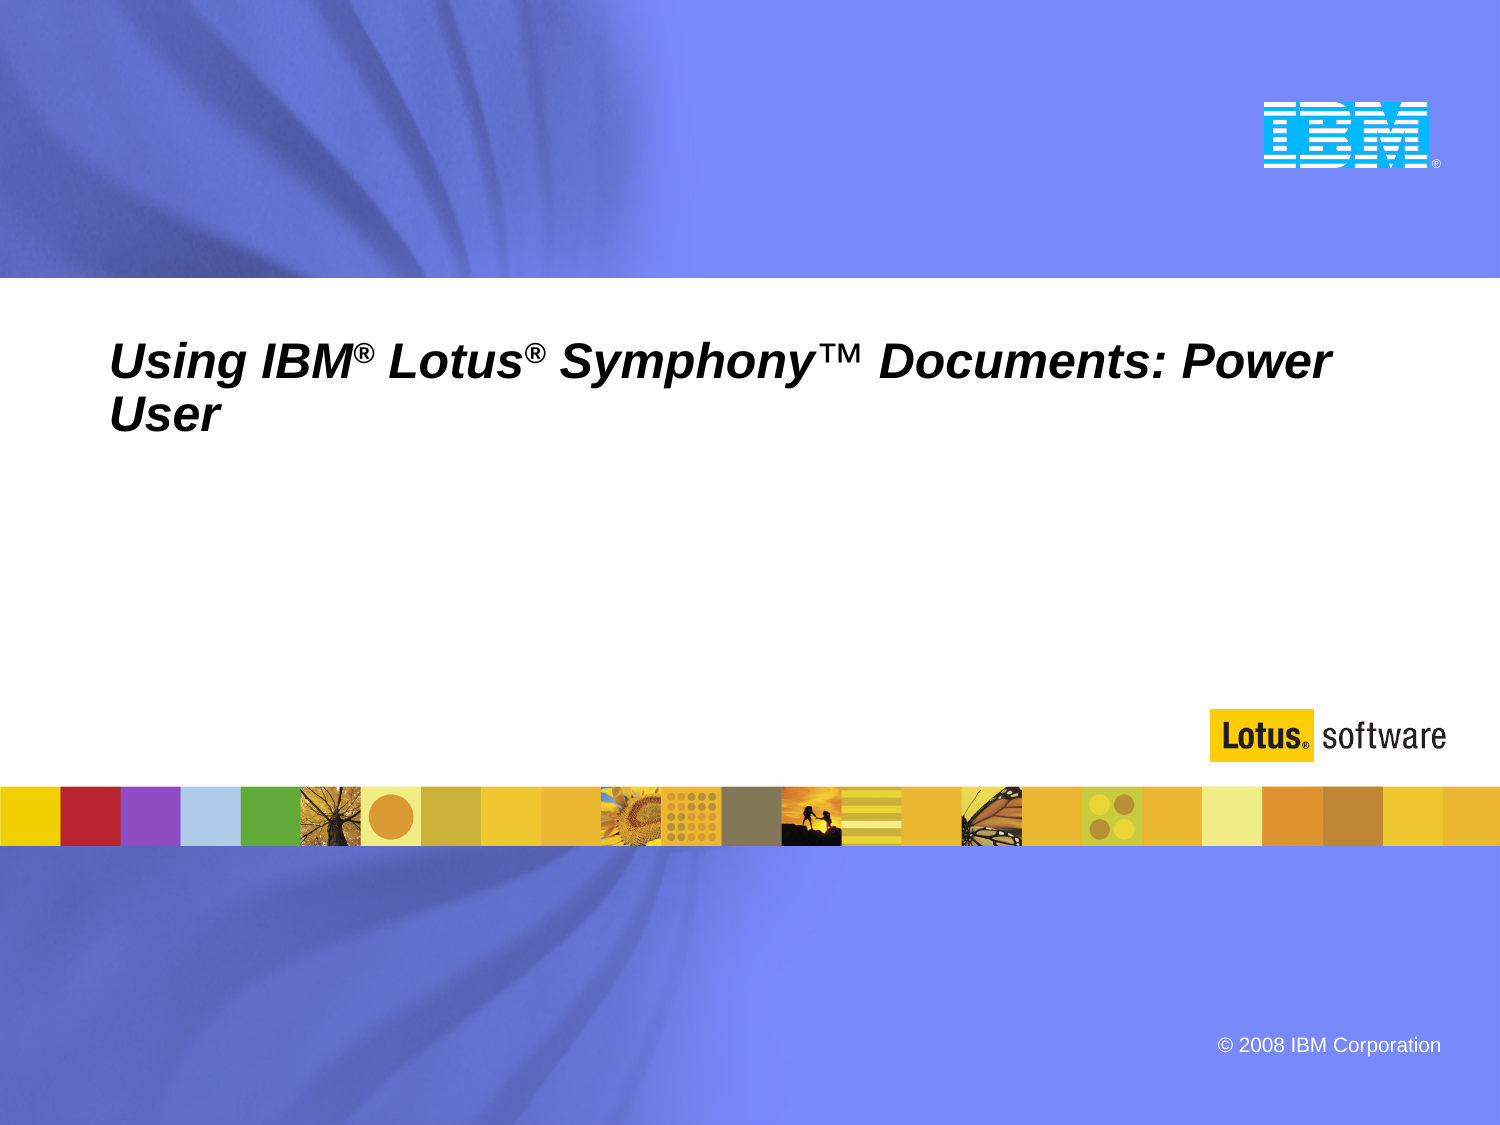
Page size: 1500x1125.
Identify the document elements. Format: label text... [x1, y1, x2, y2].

picture [0, 0, 1500, 278]
picture [0, 786, 1500, 1125]
title Using IBM® Lotus® Symphony™ Documents: Power User [93, 327, 1399, 529]
picture [1206, 705, 1449, 765]
